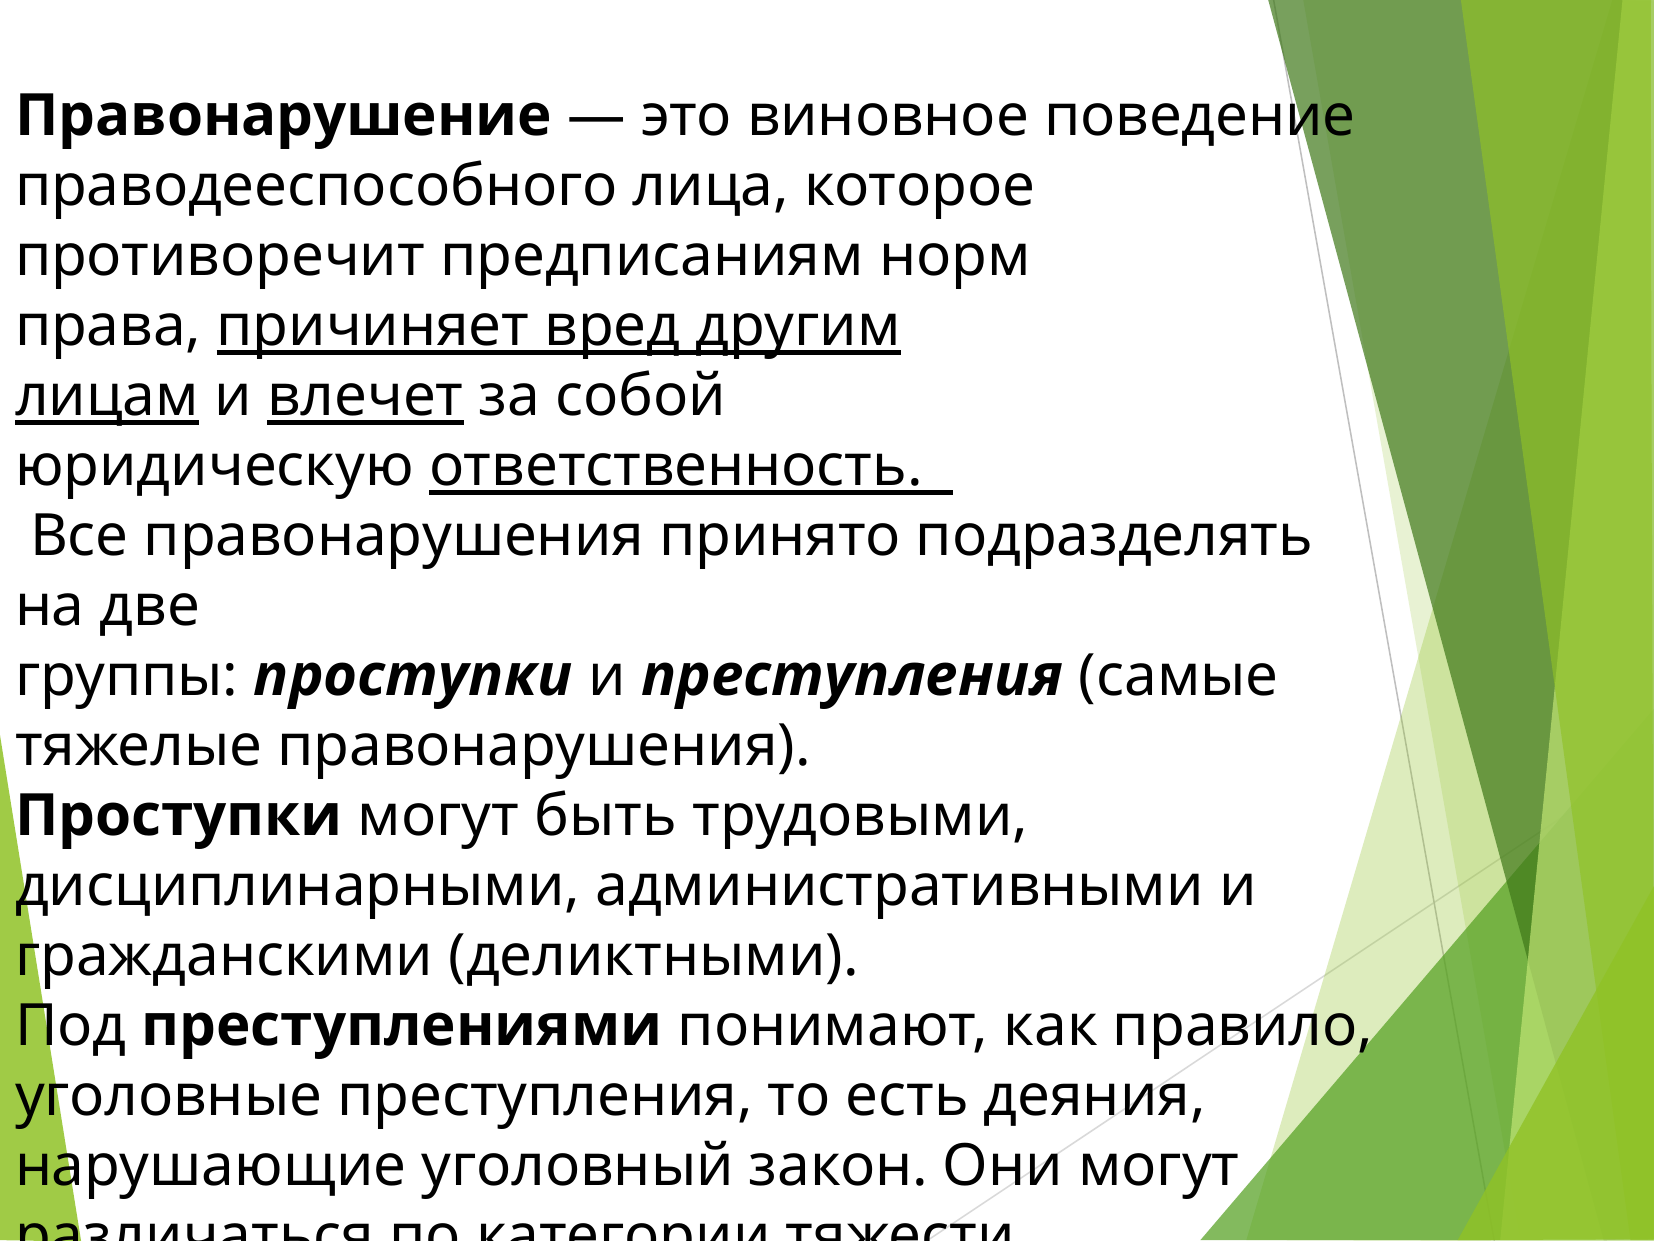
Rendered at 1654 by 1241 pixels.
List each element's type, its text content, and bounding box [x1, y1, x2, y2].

title Правонарушение — это виновное поведение праводееспособного лица, которое противоречит предписаниям норм права, причиняет вред другим лицам и влечет за собой юридическую ответственность. Все правонарушения принято подразделять на две группы: проступки и преступления (самые тяжелые правонарушения). Проступки могут быть трудовыми, дисциплинарными, административными и гражданскими (деликтными). Под преступлениями понимают, как правило, уголовные преступления, то есть деяния, нарушающие уголовный закон. Они могут различаться по категории тяжести. [0, 70, 1413, 1146]
text_box [413, 505, 1191, 916]
